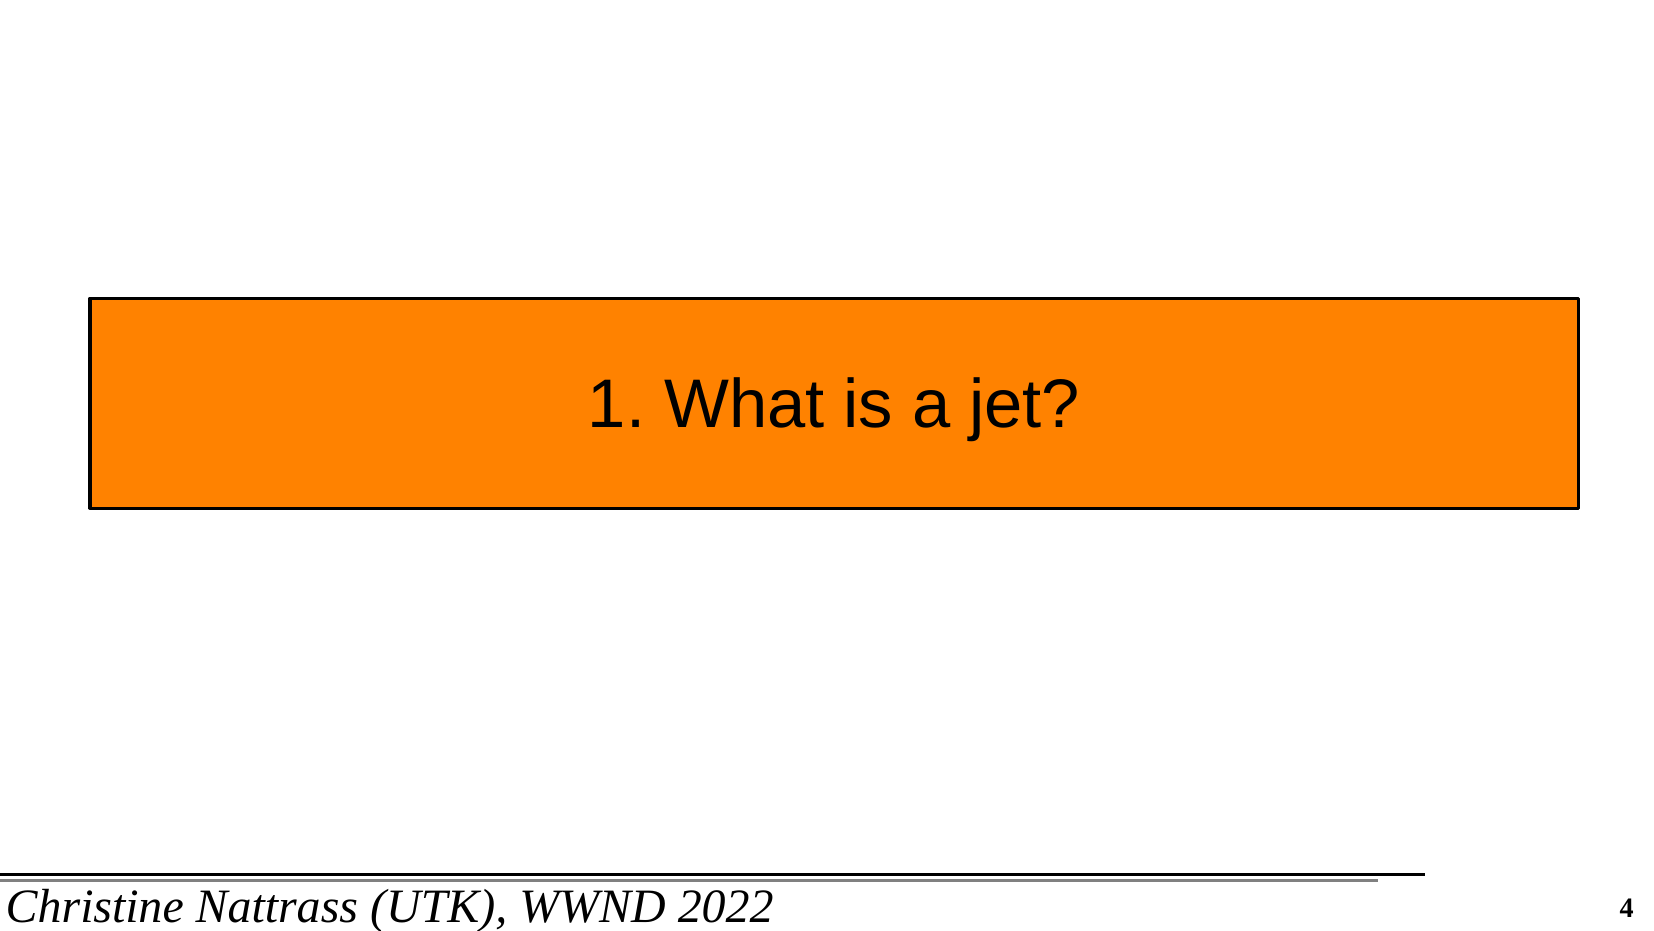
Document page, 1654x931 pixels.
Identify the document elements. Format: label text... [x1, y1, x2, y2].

title 1. What is a jet? [90, 298, 1579, 509]
